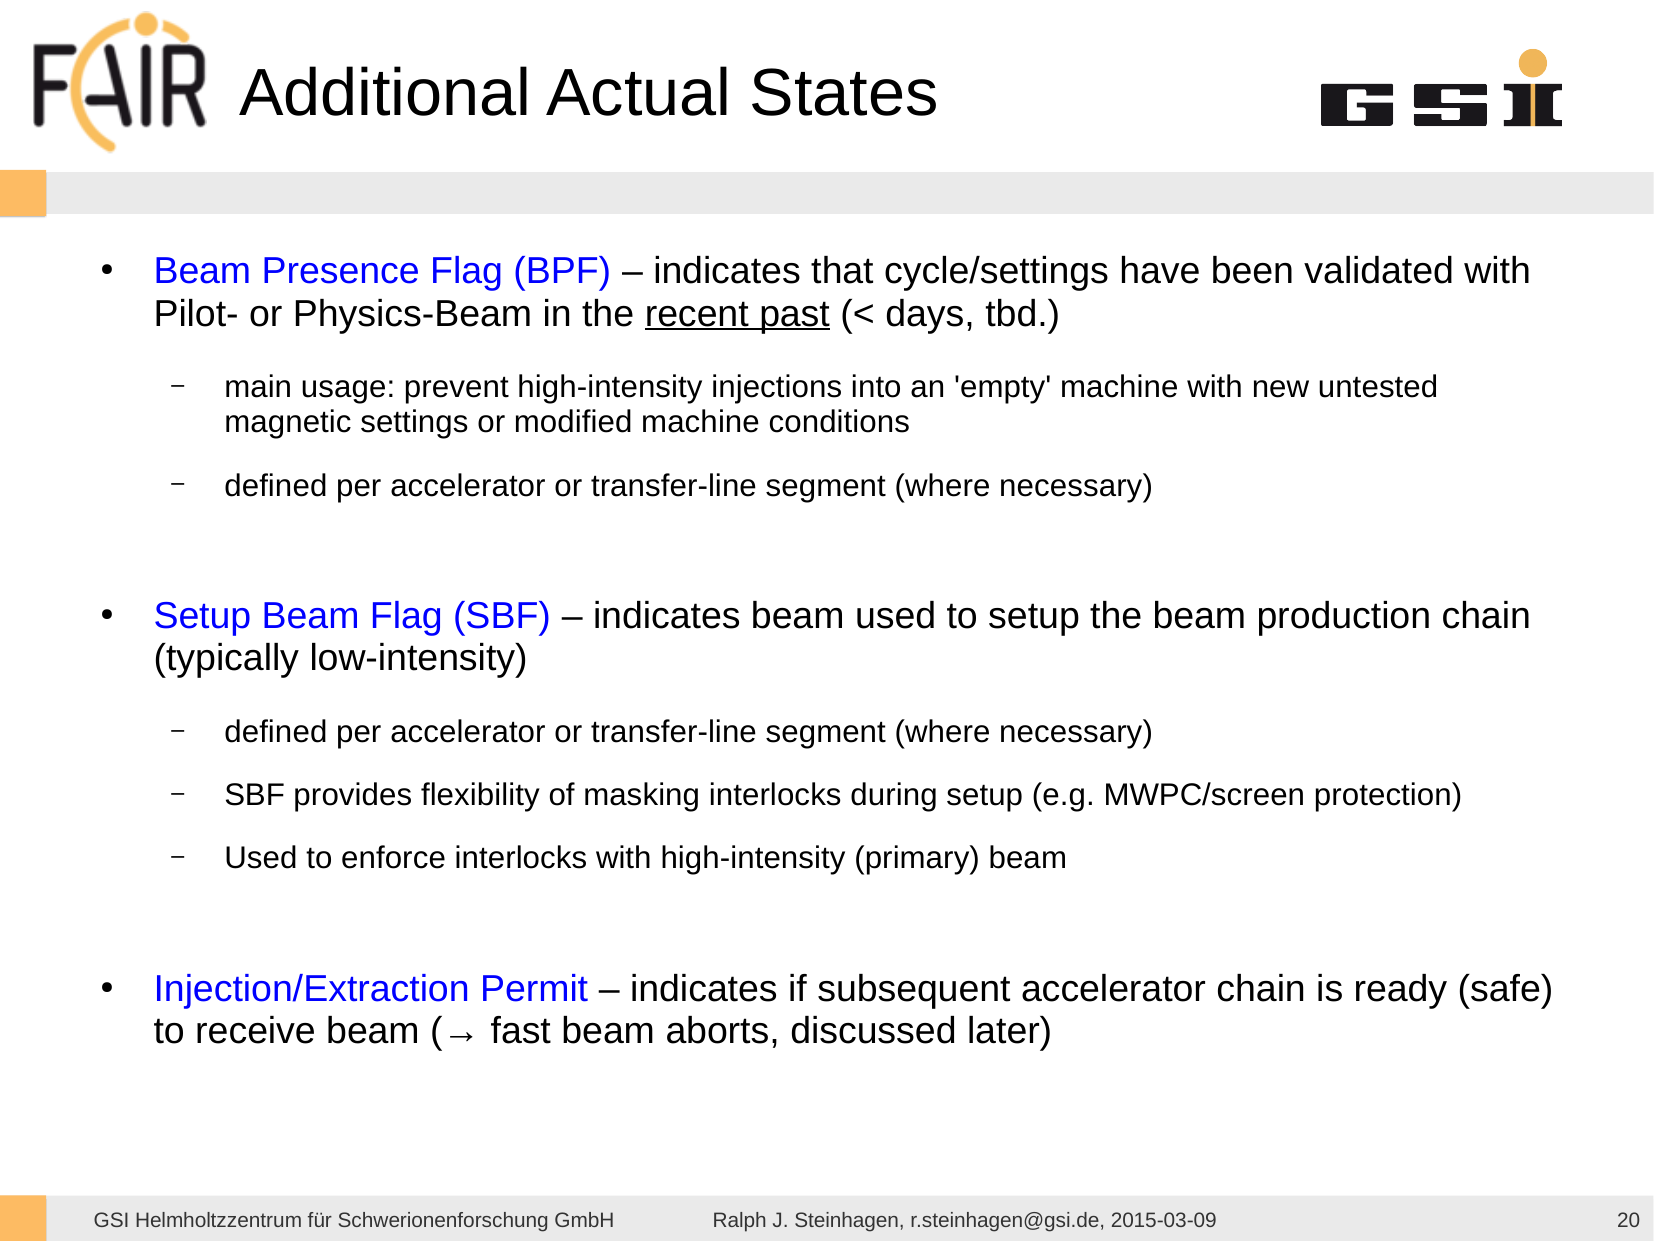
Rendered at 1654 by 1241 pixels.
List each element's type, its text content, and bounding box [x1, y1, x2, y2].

list Beam Presence Flag (BPF) – indicates that cycle/settings have been validated with Pilot- or Physics-Beam in the recent past (< days, tbd.) main usage: prevent high-intensity injections into an 'empty' machine with new untested magnetic settings or modified machine conditions defined per accelerator or transfer-line segment (where necessary) Setup Beam Flag (SBF) – indicates beam used to setup the beam production chain (typically low-intensity) defined per accelerator or transfer-line segment (where necessary) SBF provides flexibility of masking interlocks during setup (e.g. MWPC/screen protection) Used to enforce interlocks with high-intensity (primary) beam Injection/Extraction Permit – indicates if subsequent accelerator chain is ready (safe) to receive beam (→ fast beam aborts, discussed later) [82, 249, 1571, 1158]
picture [1319, 46, 1564, 129]
title Additional Actual States [239, 23, 1223, 162]
picture [33, 10, 207, 155]
